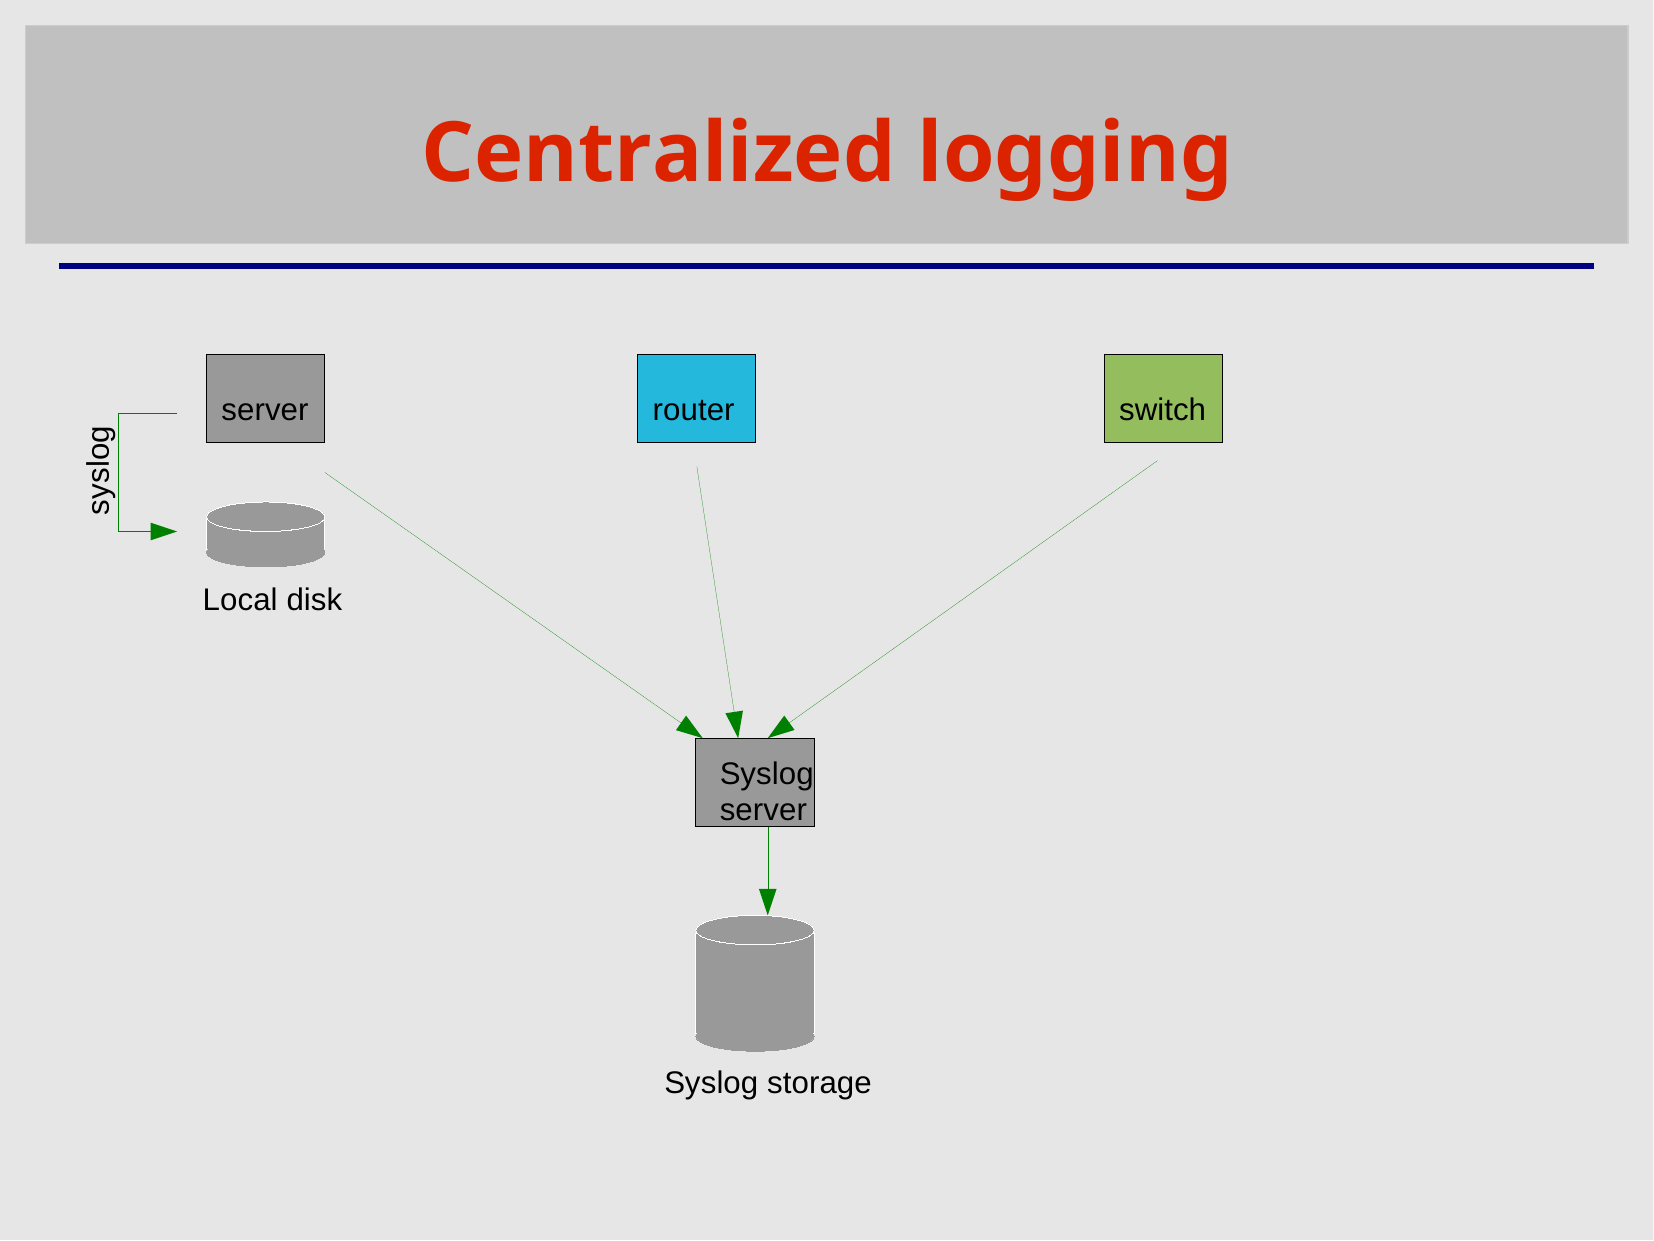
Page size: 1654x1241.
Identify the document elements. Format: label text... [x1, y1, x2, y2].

text_box [206, 501, 325, 567]
text_box syslog [71, 410, 118, 530]
text_box switch [1104, 383, 1222, 430]
text_box [695, 915, 815, 1052]
text_box [1104, 354, 1223, 443]
text_box [206, 354, 325, 443]
text_box [637, 354, 756, 443]
text_box Syslog storage [649, 1057, 888, 1117]
title Centralized logging [121, 46, 1534, 253]
text_box [695, 738, 815, 827]
text_box Local disk [187, 573, 358, 620]
text_box server [206, 383, 324, 430]
text_box Syslog server [705, 747, 830, 827]
text_box router [637, 383, 750, 430]
